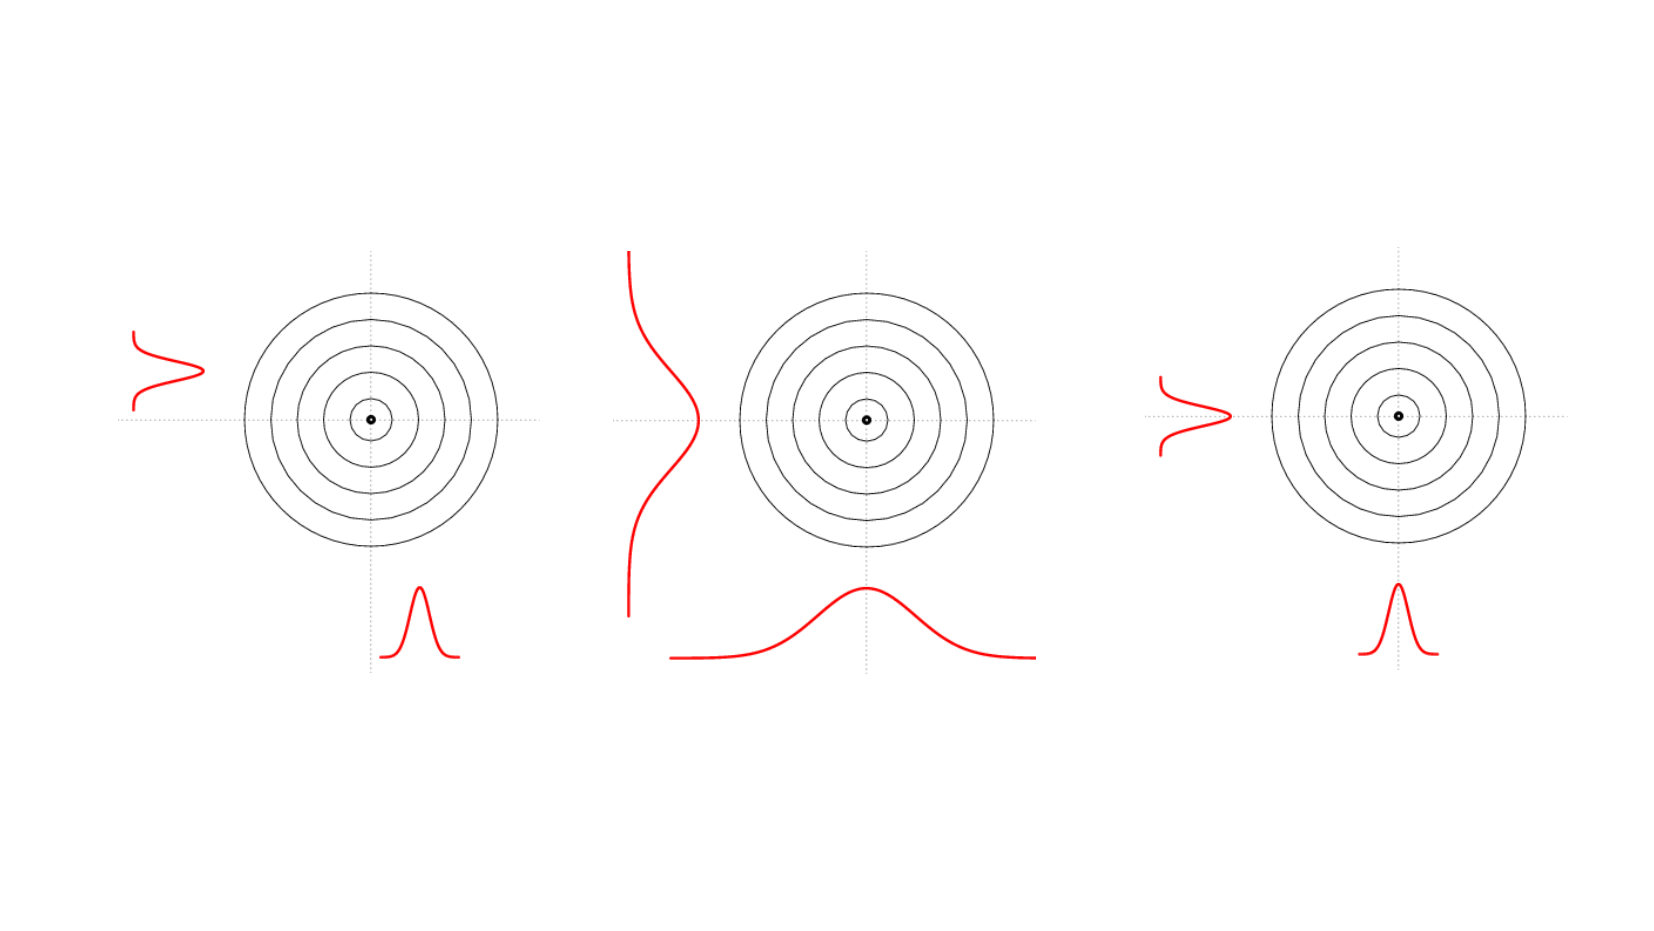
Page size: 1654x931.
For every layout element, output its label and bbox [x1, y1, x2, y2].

picture [118, 251, 540, 674]
picture [613, 251, 1036, 674]
picture [1145, 247, 1568, 670]
